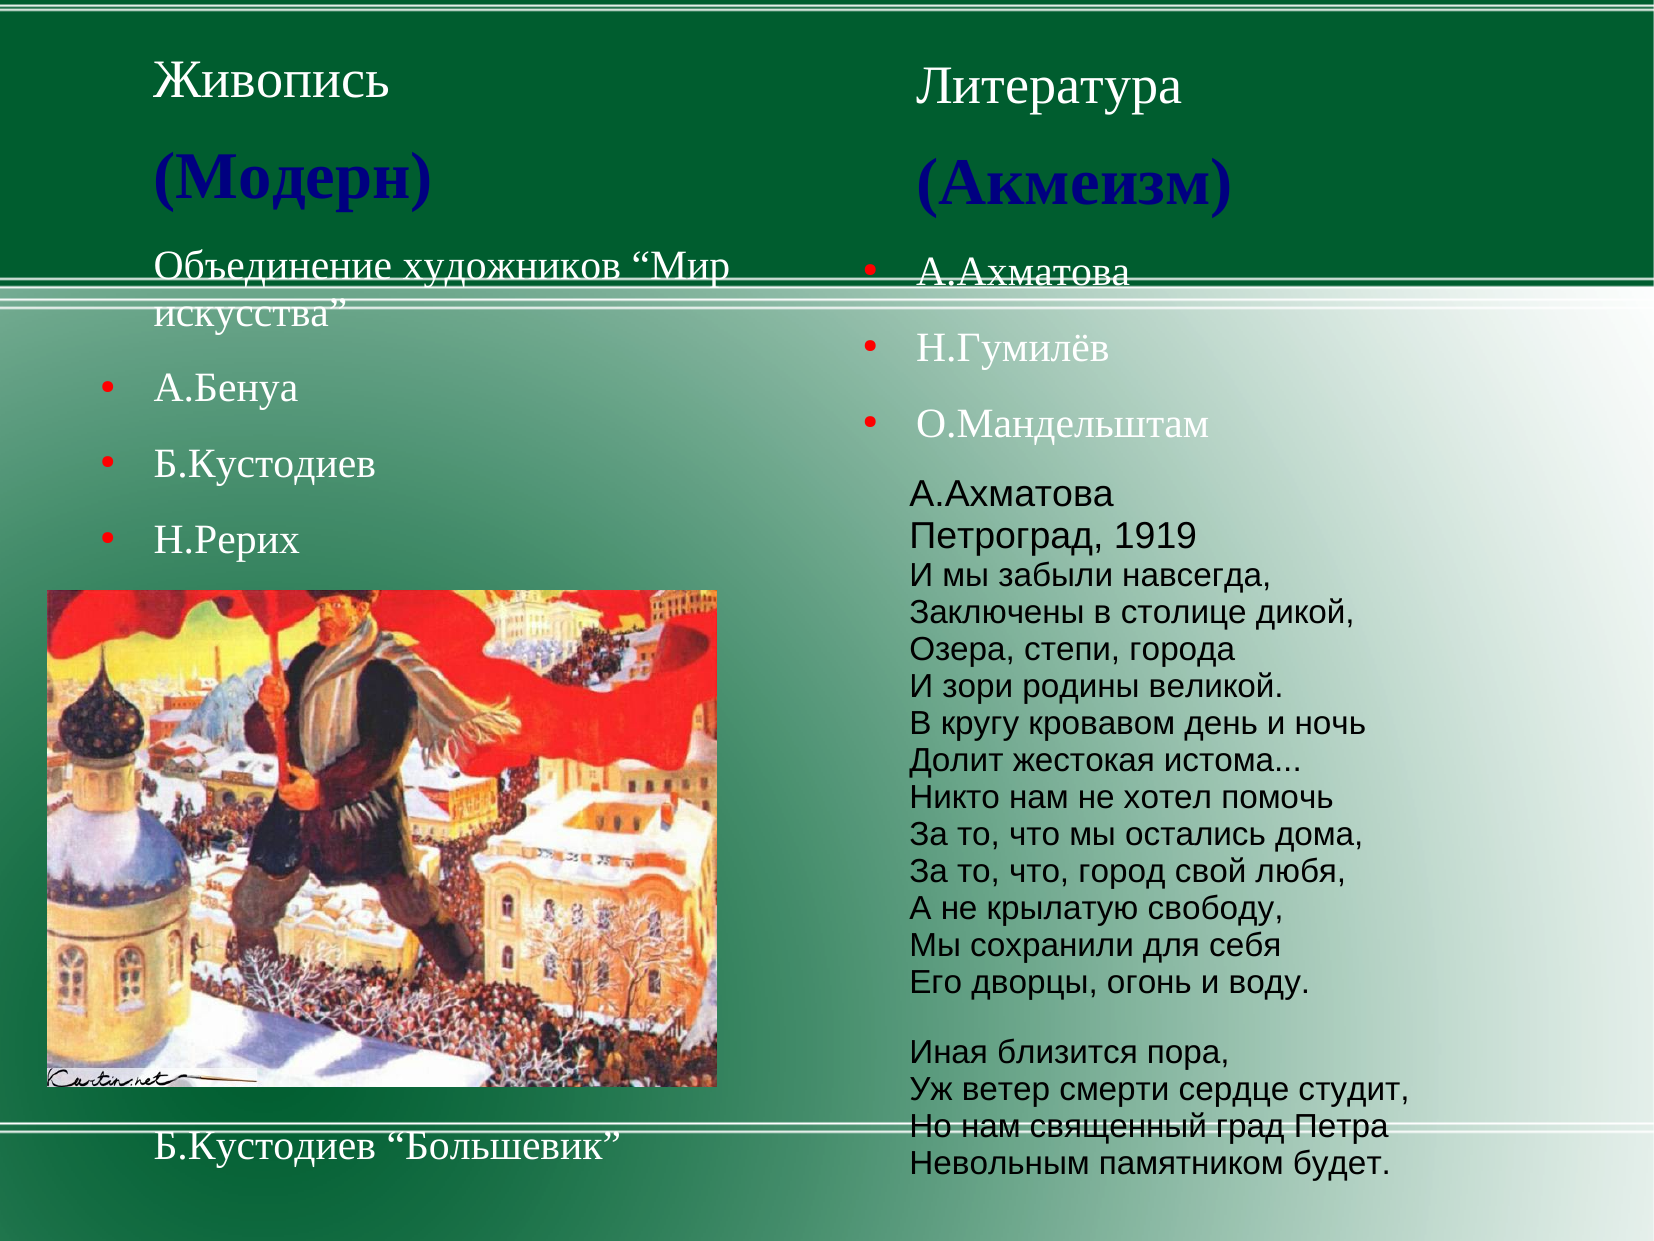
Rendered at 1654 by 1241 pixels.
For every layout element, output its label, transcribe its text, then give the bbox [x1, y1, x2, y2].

picture [0, 0, 1654, 1241]
list Живопись (Модерн) Объединение художников “Мир искусства” А.Бенуа Б.Кустодиев Н.Рерих Б.Кустодиев “Большевик” [82, 49, 809, 1180]
text_box А.Ахматова Петроград, 1919 И мы забыли навсегда, Заключены в столице дикой, Озера, степи, города И зори родины великой. В кругу кровавом день и ночь Долит жестокая истома... Никто нам не хотел помочь За то, что мы остались дома, За то, что, город свой любя, А не крылатую свободу, Мы сохранили для себя Его дворцы, огонь и воду. Иная близится пора, Уж ветер смерти сердце студит, Но нам священный град Петра Невольным памятником будет. [909, 472, 1572, 1186]
list Литература (Акмеизм) А.Ахматова Н.Гумилёв О.Мандельштам [845, 55, 1572, 1162]
